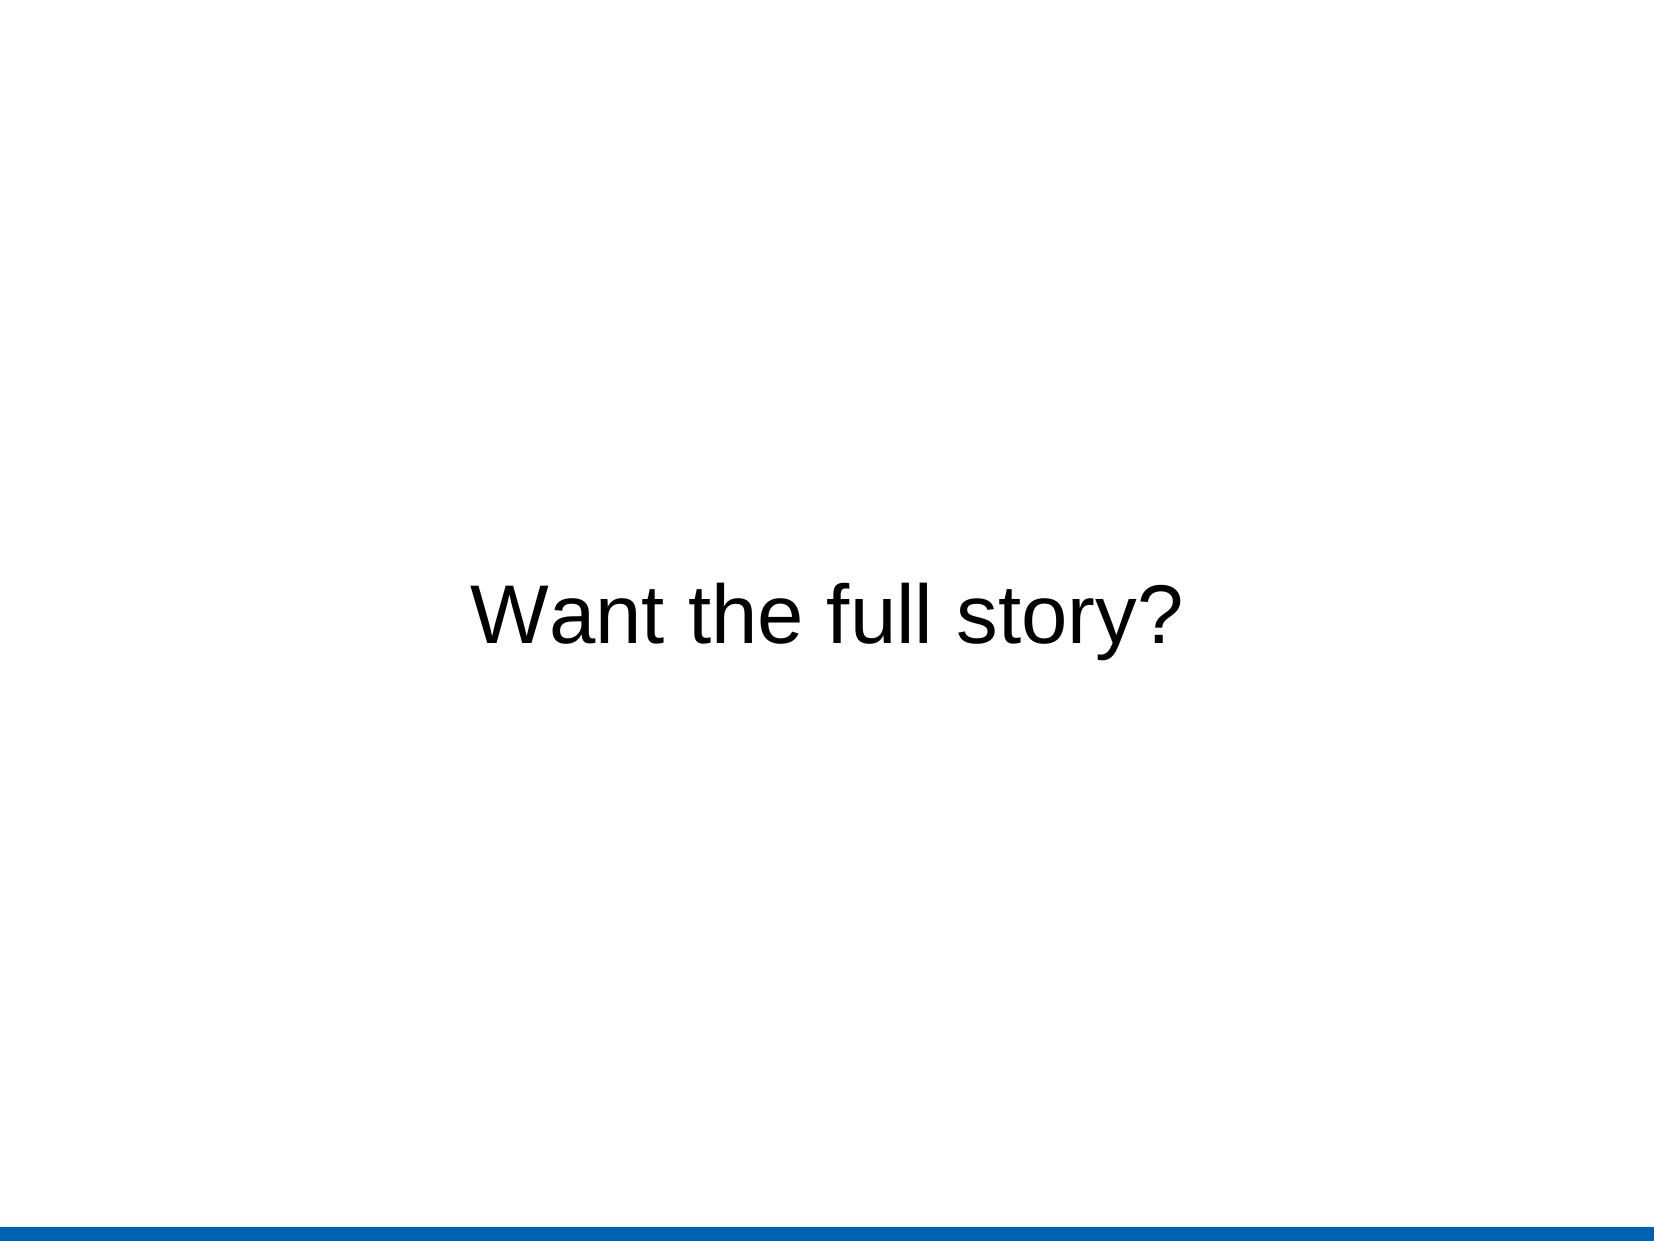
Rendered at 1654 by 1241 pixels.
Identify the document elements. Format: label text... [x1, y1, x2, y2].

subtitle Want the full story? [121, 112, 1534, 1117]
